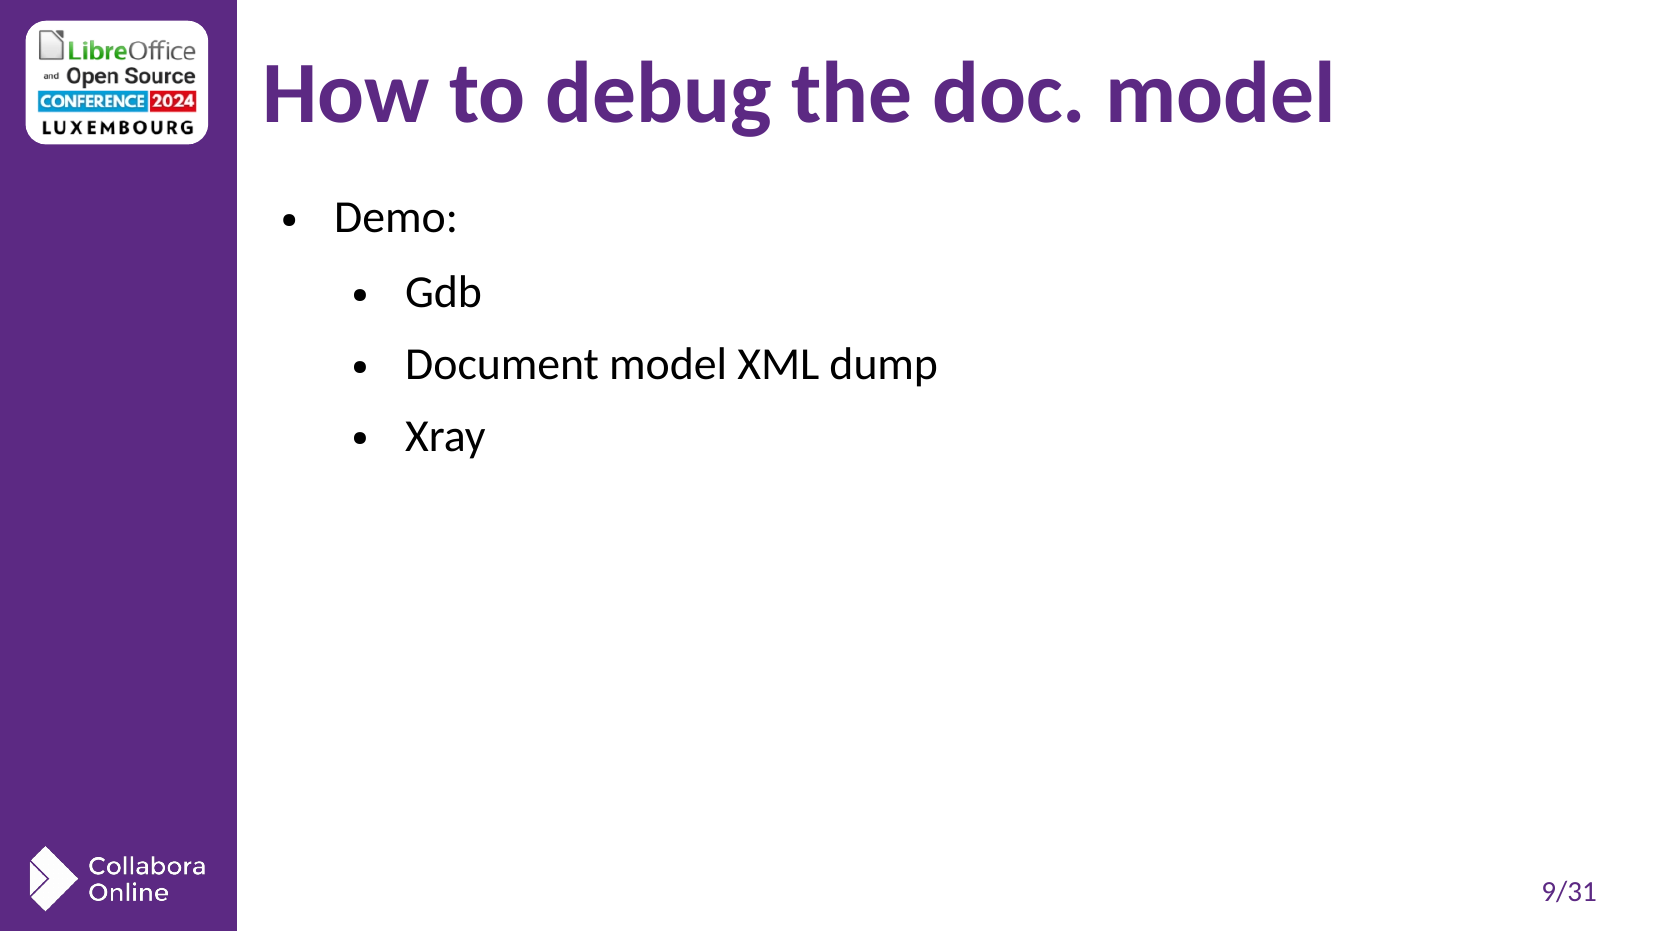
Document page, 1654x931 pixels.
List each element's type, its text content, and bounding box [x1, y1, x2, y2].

picture [34, 26, 200, 139]
list Demo: Gdb Document model XML dump Xray [263, 187, 1605, 856]
title How to debug the doc. model [262, 13, 1644, 145]
picture [25, 841, 209, 916]
